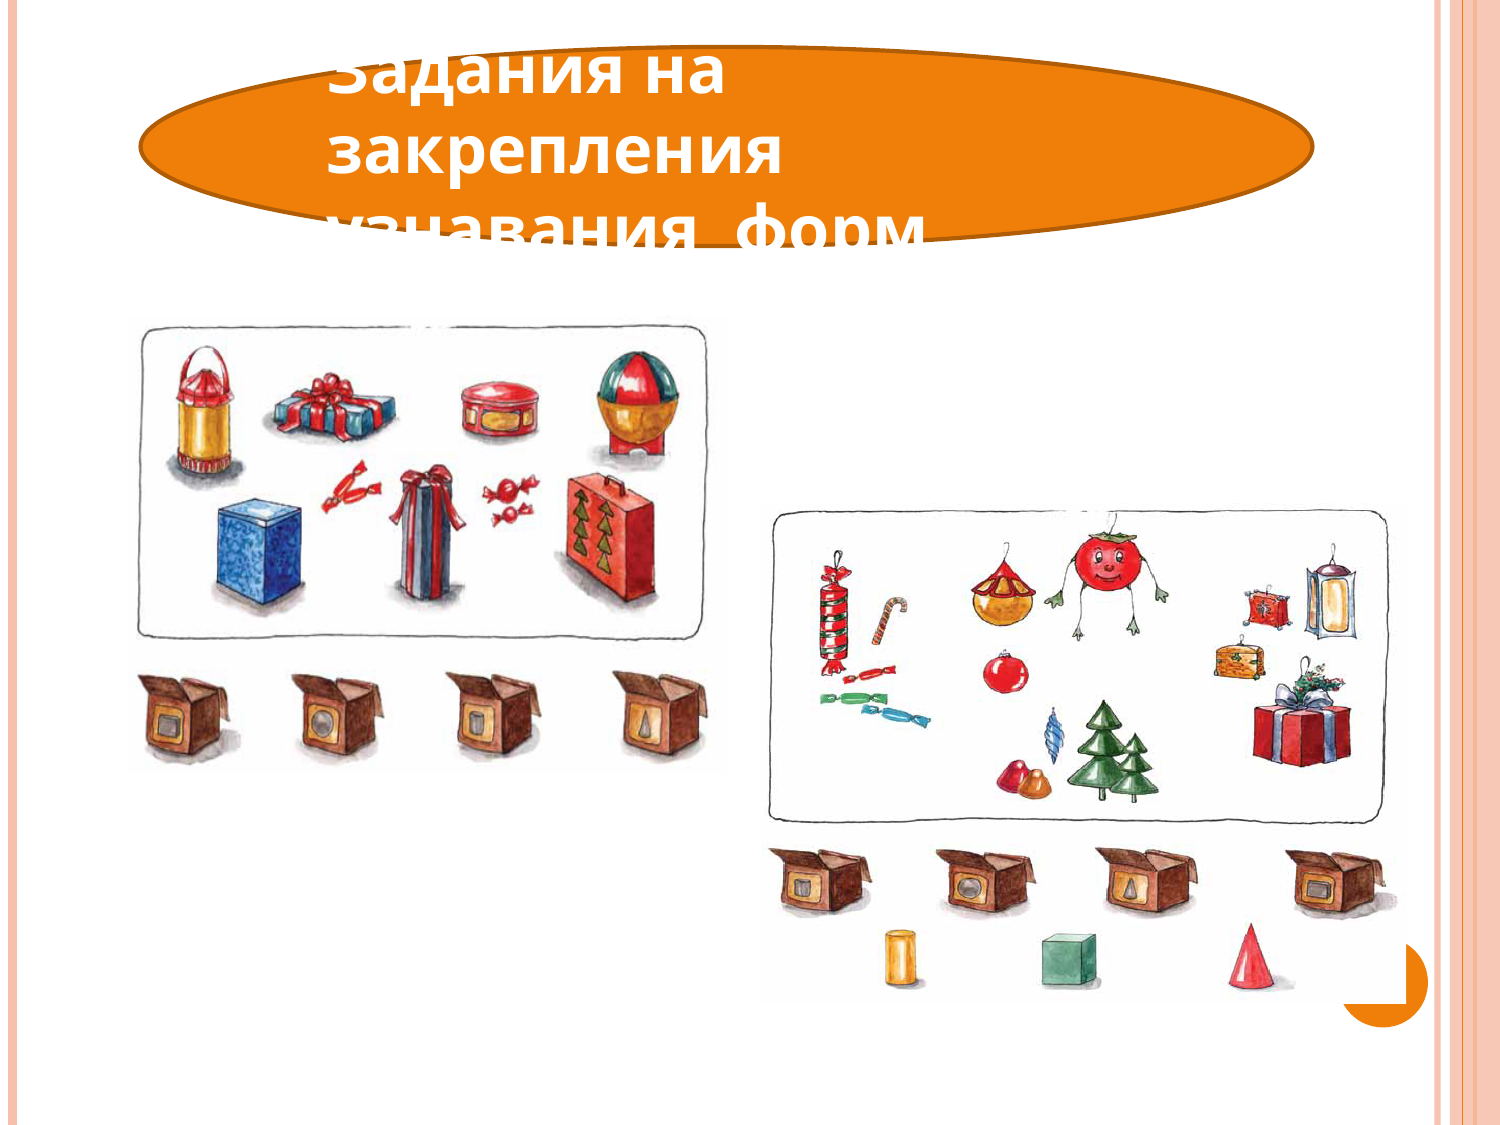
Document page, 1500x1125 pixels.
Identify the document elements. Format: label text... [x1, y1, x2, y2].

picture [128, 316, 727, 774]
picture [761, 503, 1407, 1004]
text_box Задания на закрепления узнавания форм [140, 46, 1313, 247]
